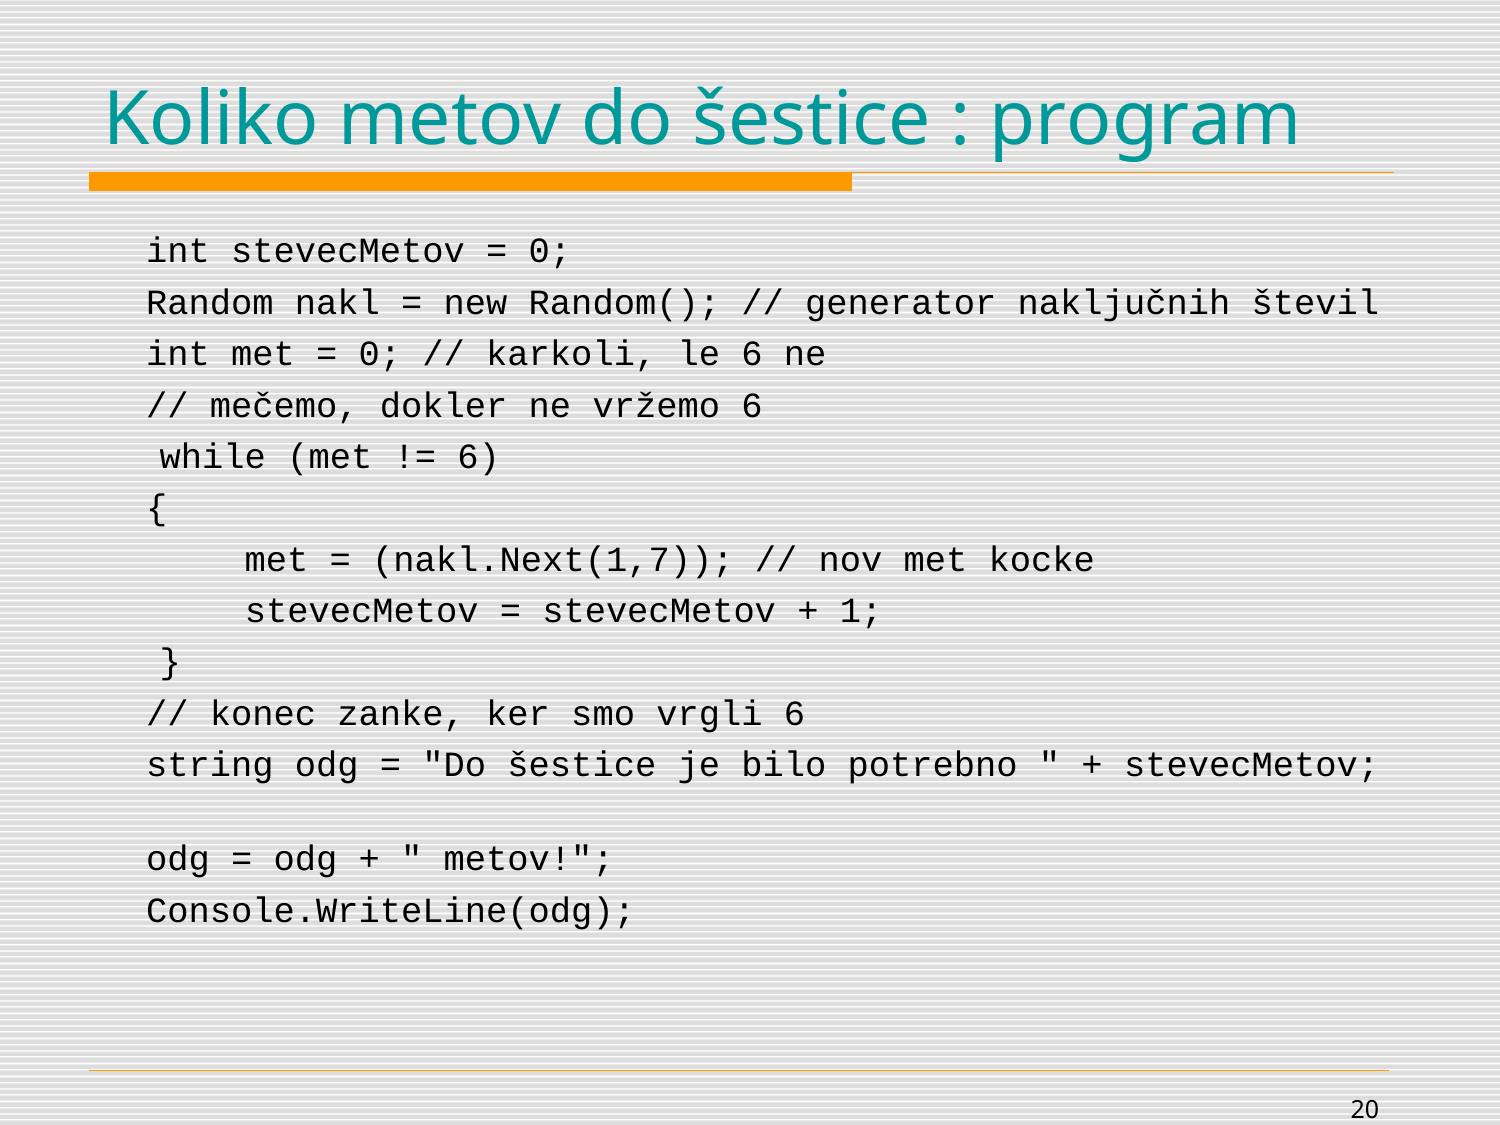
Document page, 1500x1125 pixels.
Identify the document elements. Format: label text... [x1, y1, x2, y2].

list int stevecMetov = 0; Random nakl = new Random(); // generator naključnih števil int met = 0; // karkoli, le 6 ne // mečemo, dokler ne vržemo 6 while (met != 6) { met = (nakl.Next(1,7)); // nov met kocke stevecMetov = stevecMetov + 1; } // konec zanke, ker smo vrgli 6 string odg = "Do šestice je bilo potrebno " + stevecMetov; odg = odg + " metov!"; Console.WriteLine(odg); [88, 219, 1453, 1047]
text_box <number> [1068, 1085, 1394, 1125]
title Koliko metov do šestice : program [88, 54, 1401, 167]
picture [0, 0, 1500, 1125]
